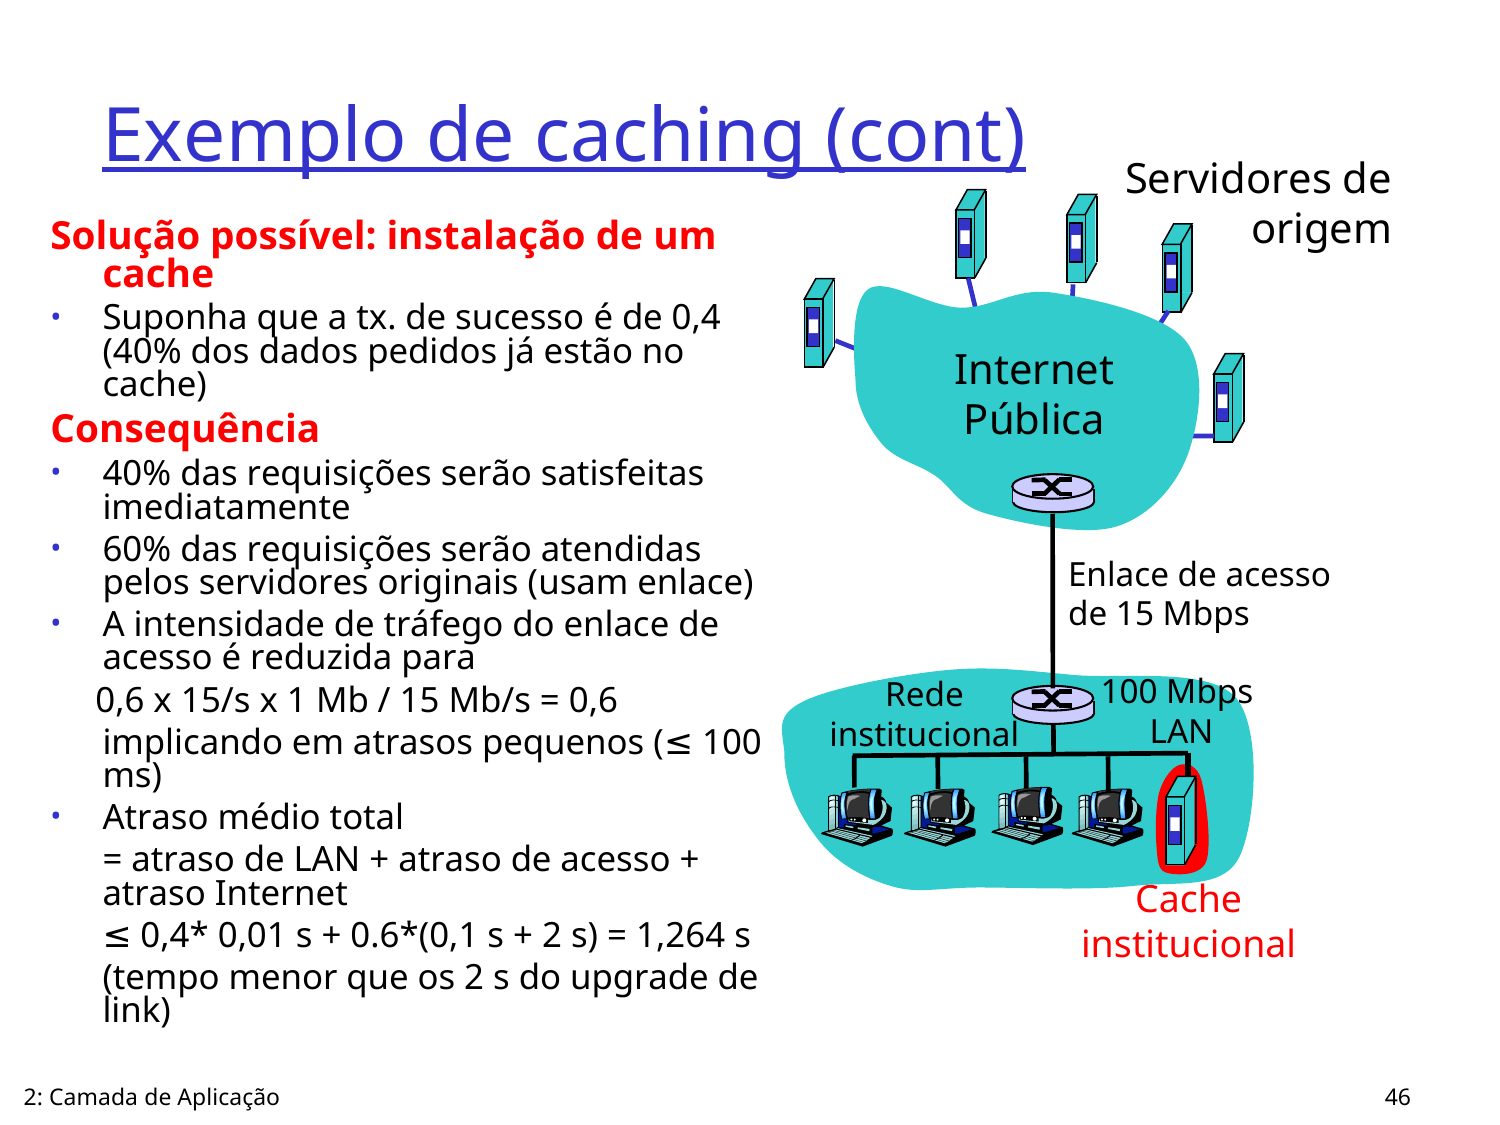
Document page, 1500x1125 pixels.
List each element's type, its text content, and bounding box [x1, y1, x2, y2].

text_box Internet Pública [939, 335, 1130, 451]
text_box [1035, 671, 1085, 751]
text_box Cache institucional [1066, 867, 1312, 974]
text_box [955, 189, 986, 279]
text_box 100 Mbps LAN [1085, 663, 1269, 759]
list Solução possível: instalação de um cache Suponha que a tx. de sucesso é de 0,4 (40% dos dados pedidos já estão no cache) Consequência 40% das requisições serão satisfeitas imediatamente 60% das requisições serão atendidas pelos servidores originais (usam enlace) A intensidade de tráfego do enlace de acesso é reduzida para 0,6 x 15/s x 1 Mb / 15 Mb/s = 0,6 implicando em atrasos pequenos (≤ 100 ms) Atraso médio total = atraso de LAN + atraso de acesso + atraso Internet ≤ 0,4* 0,01 s + 0.6*(0,1 s + 2 s) = 1,264 s (tempo menor que os 2 s do upgrade de link) [35, 212, 804, 1052]
text_box Servidores de origem [1110, 144, 1408, 260]
picture [821, 788, 895, 847]
text_box [1213, 353, 1244, 443]
text_box [1066, 194, 1097, 284]
picture [1071, 788, 1145, 847]
picture [903, 788, 977, 847]
text_box Enlace de acesso de 15 Mbps [1053, 545, 1347, 641]
text_box [1035, 694, 1047, 703]
title Exemplo de caching (cont) [87, 37, 1363, 225]
text_box [853, 286, 1200, 531]
text_box [1162, 260, 1191, 313]
text_box Rede institucional [814, 665, 1035, 761]
text_box [781, 696, 852, 844]
text_box [804, 278, 835, 368]
text_box [824, 757, 1254, 891]
picture [991, 786, 1065, 846]
